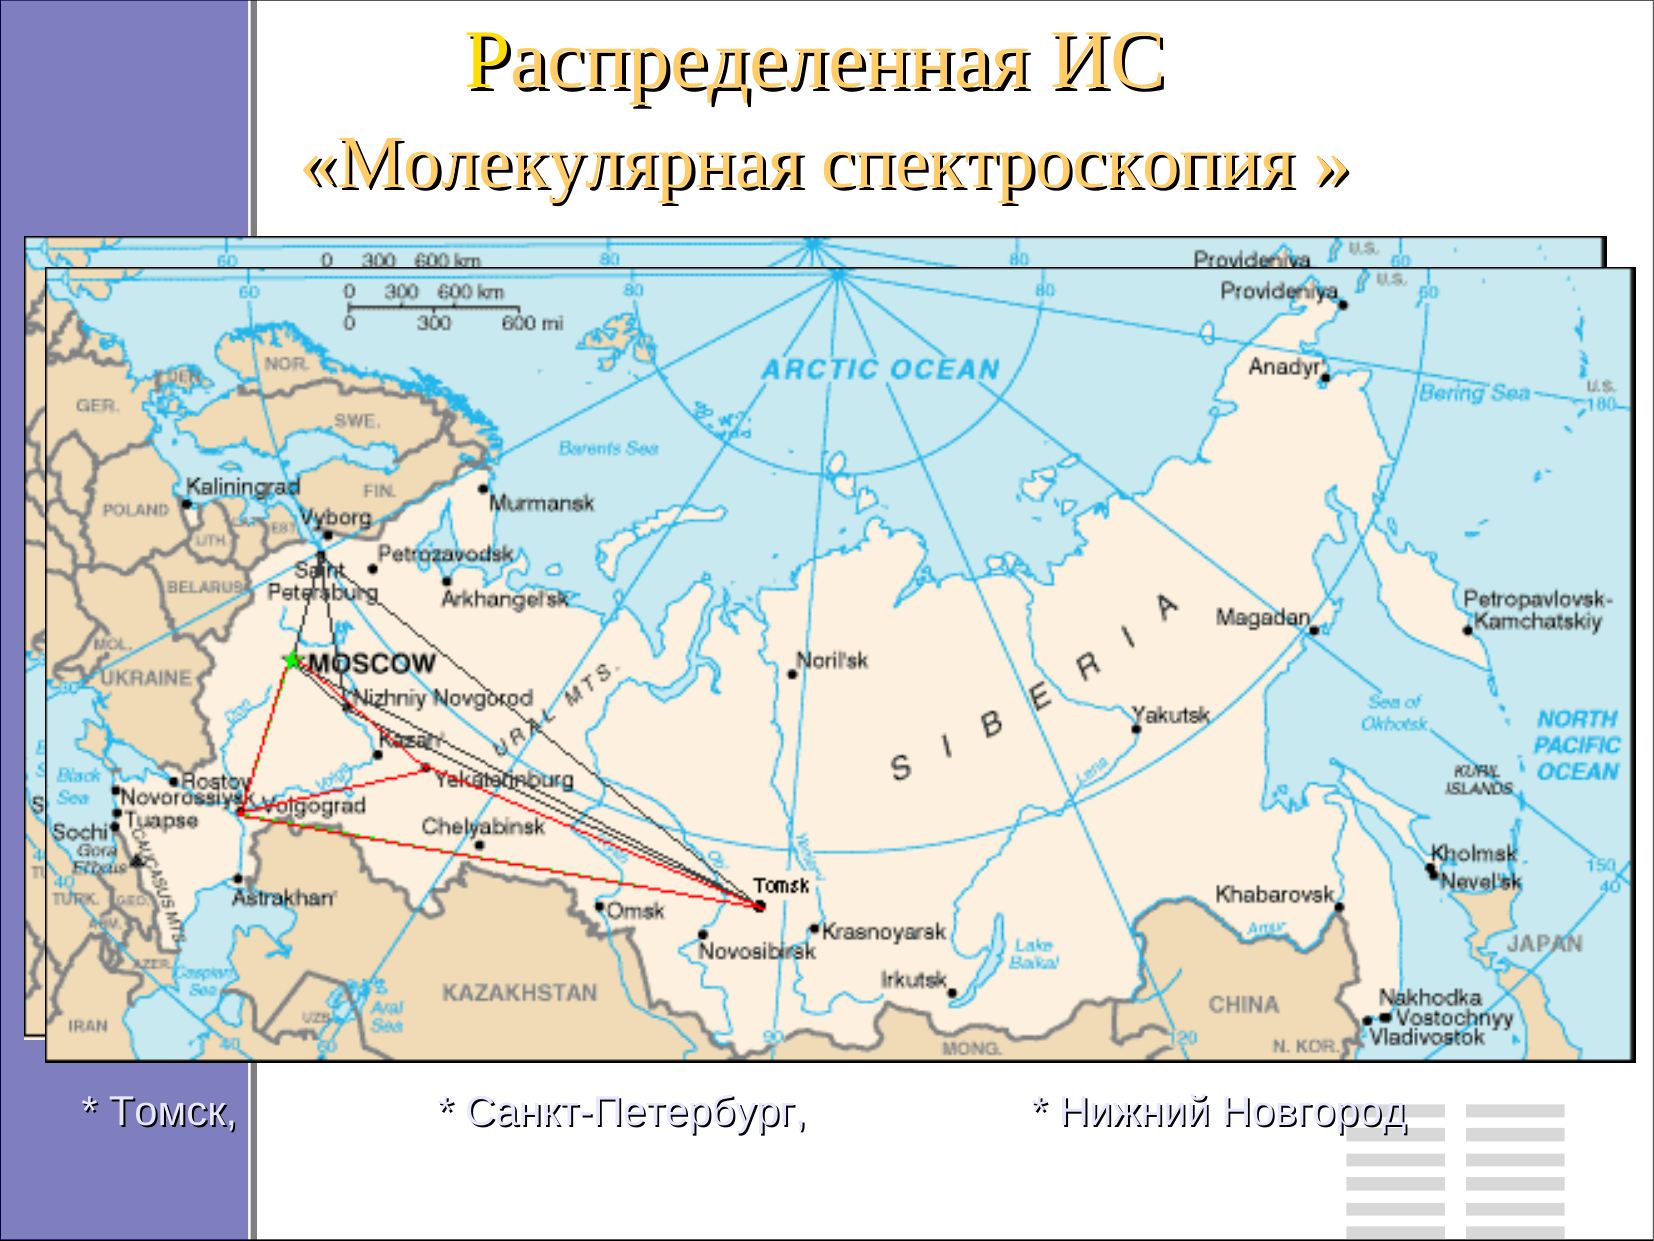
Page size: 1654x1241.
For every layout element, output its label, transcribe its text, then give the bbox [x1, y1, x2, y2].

title Распределенная ИС «Молекулярная спектроскопия » [119, 12, 1533, 209]
picture [24, 236, 1636, 1063]
text_box * Томск, * Санкт-Петербург, * Нижний Новгород [66, 1080, 1489, 1176]
